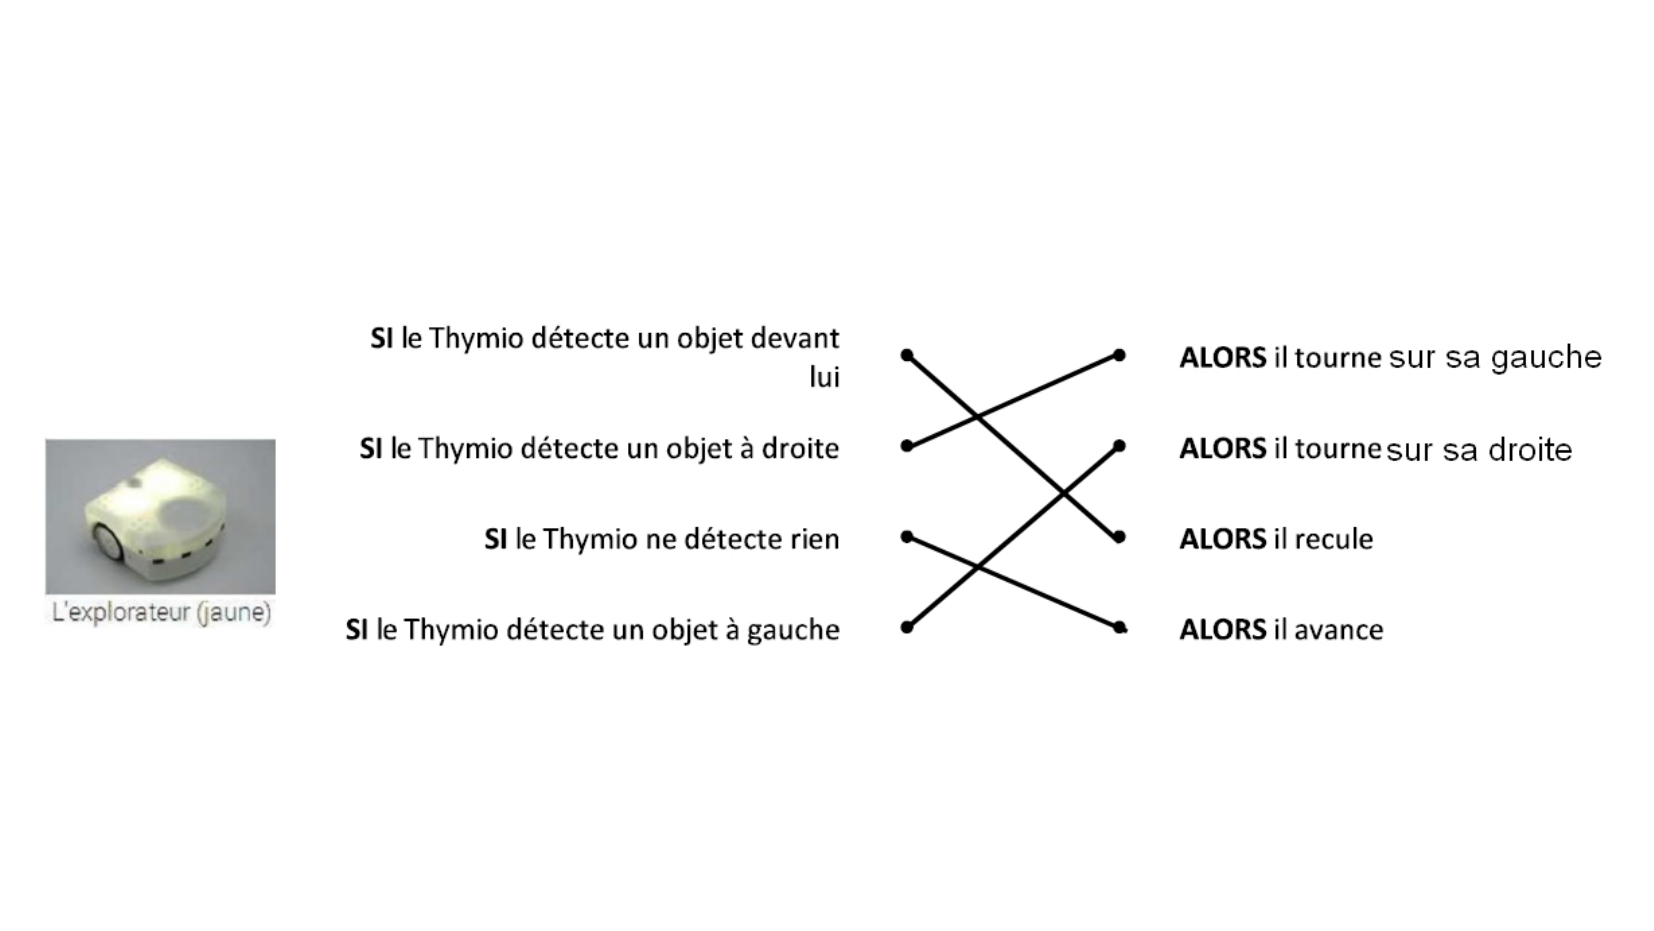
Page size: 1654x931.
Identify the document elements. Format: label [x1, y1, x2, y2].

picture [8, 213, 1654, 728]
